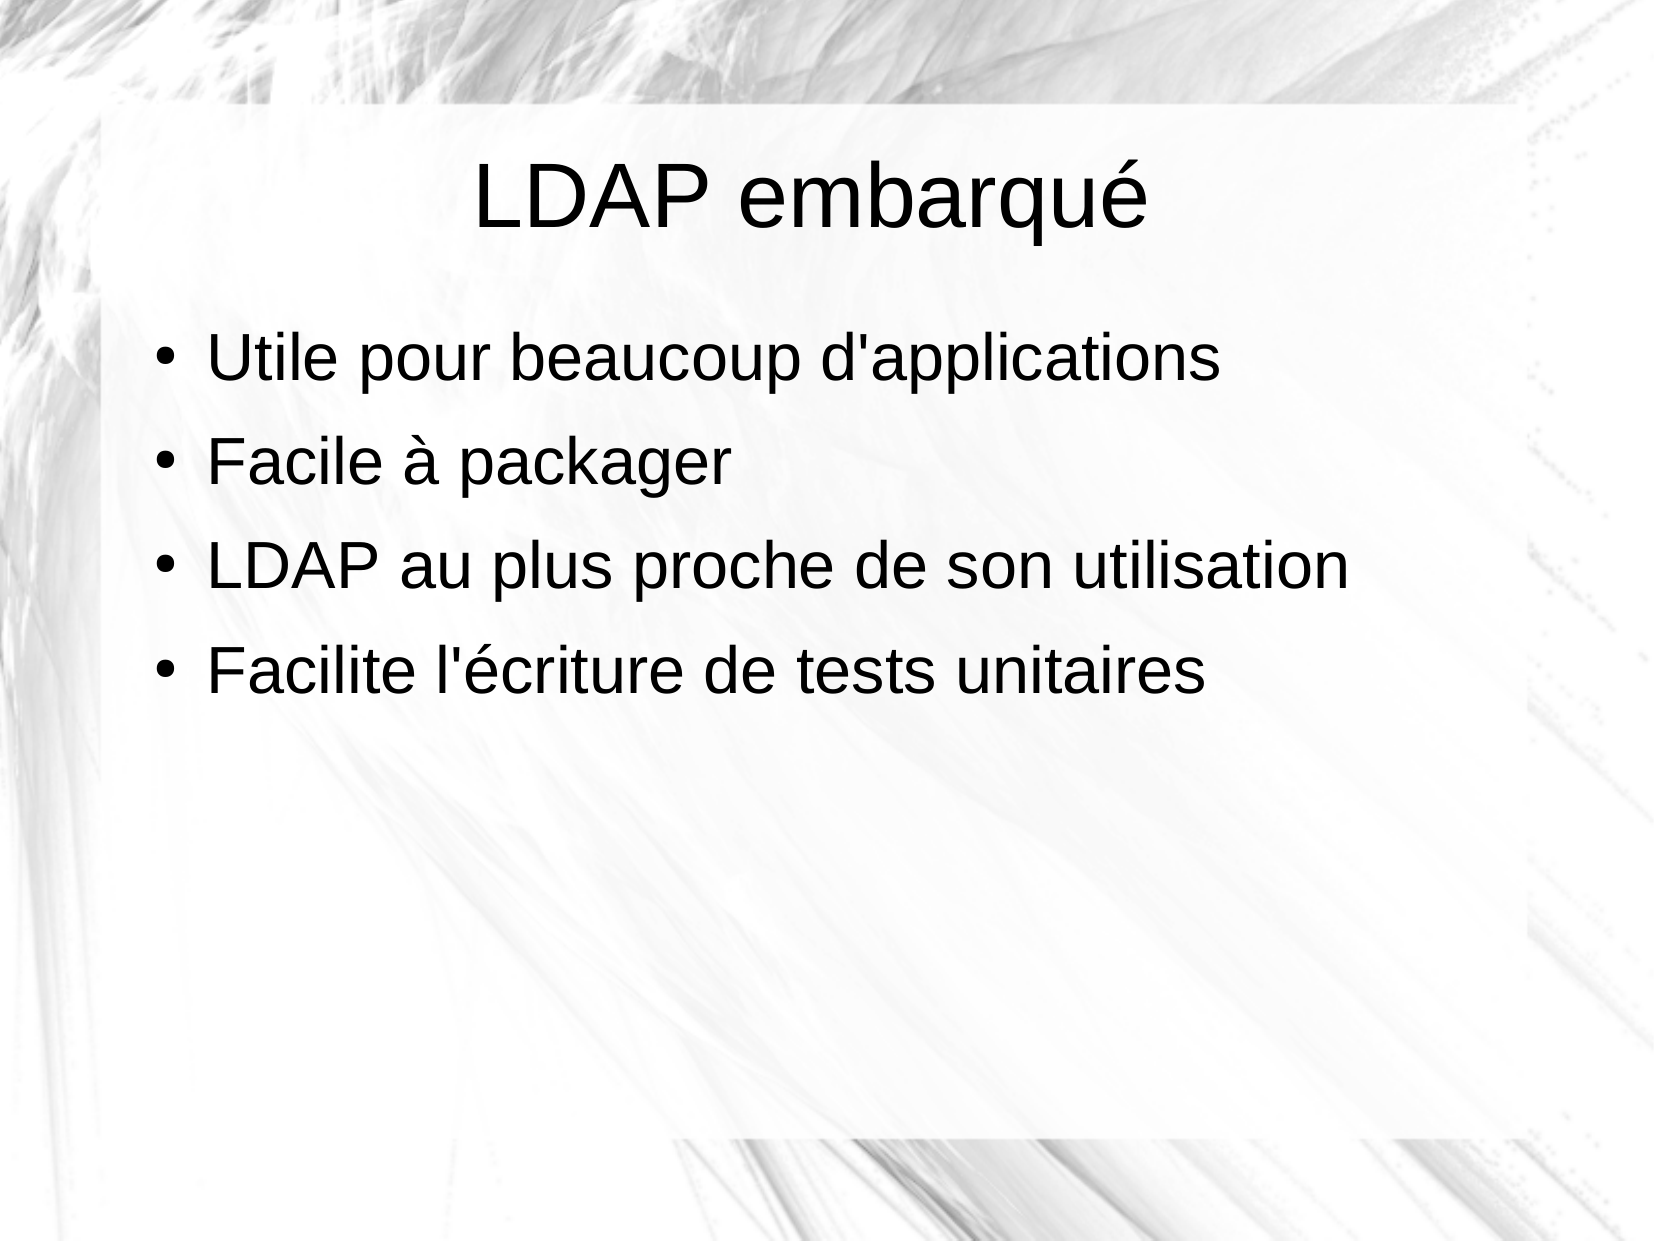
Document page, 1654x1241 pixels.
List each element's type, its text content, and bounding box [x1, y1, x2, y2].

list Utile pour beaucoup d'applications Facile à packager LDAP au plus proche de son utilisation Facilite l'écriture de tests unitaires [118, 319, 1571, 945]
picture [0, 0, 1654, 1241]
title LDAP embarqué [118, 112, 1506, 281]
